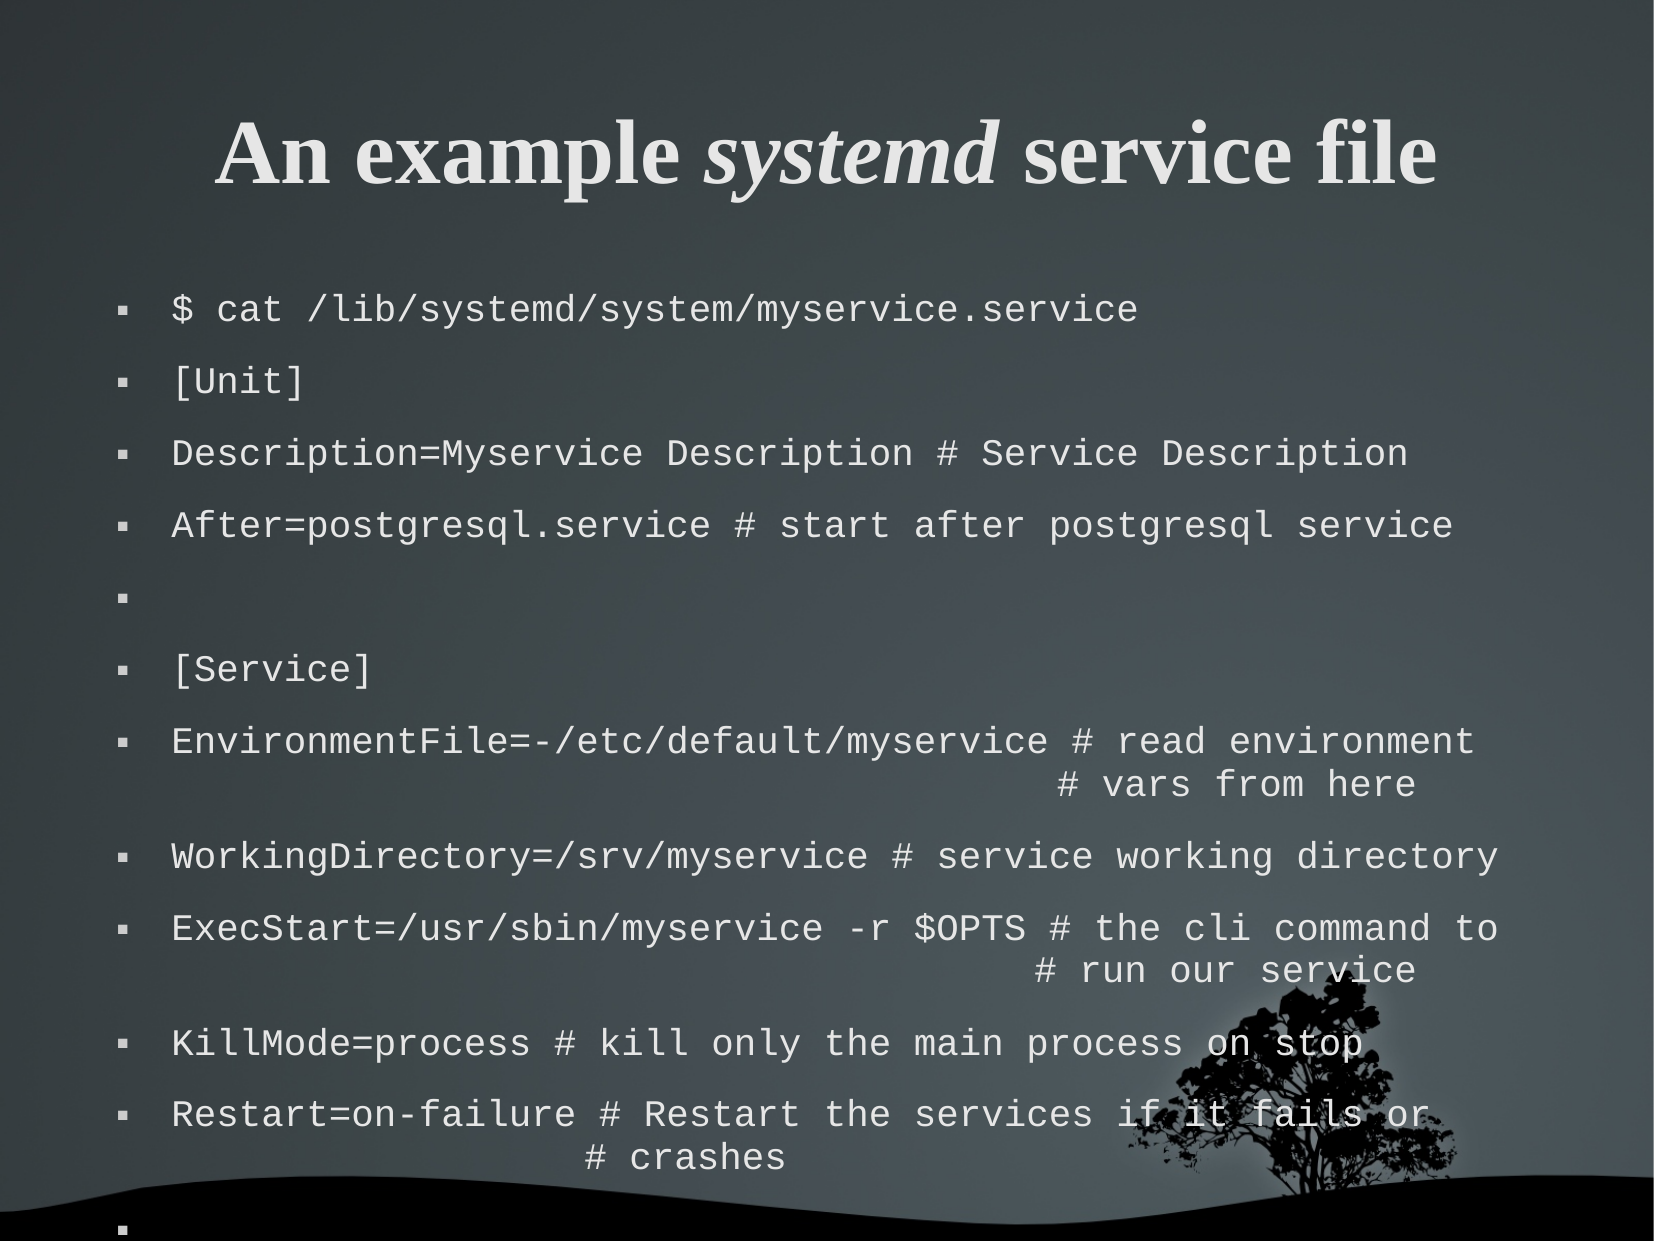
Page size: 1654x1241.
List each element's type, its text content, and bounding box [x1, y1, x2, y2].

title An example systemd service file [82, 49, 1571, 257]
picture [0, 0, 1654, 1241]
list $ cat /lib/systemd/system/myservice.service [Unit] Description=Myservice Description # Service Description After=postgresql.service # start after postgresql service [Service] EnvironmentFile=-/etc/default/myservice # read environment # vars from here WorkingDirectory=/srv/myservice # service working directory ExecStart=/usr/sbin/myservice -r $OPTS # the cli command to # run our service KillMode=process # kill only the main process on stop Restart=on-failure # Restart the services if it fails or # crashes [Install] WantedBy=multi-user.target # this service is called my the # multi-user target (equivalent # to the multi-user runlevel of # sysvinit [82, 290, 1571, 1241]
